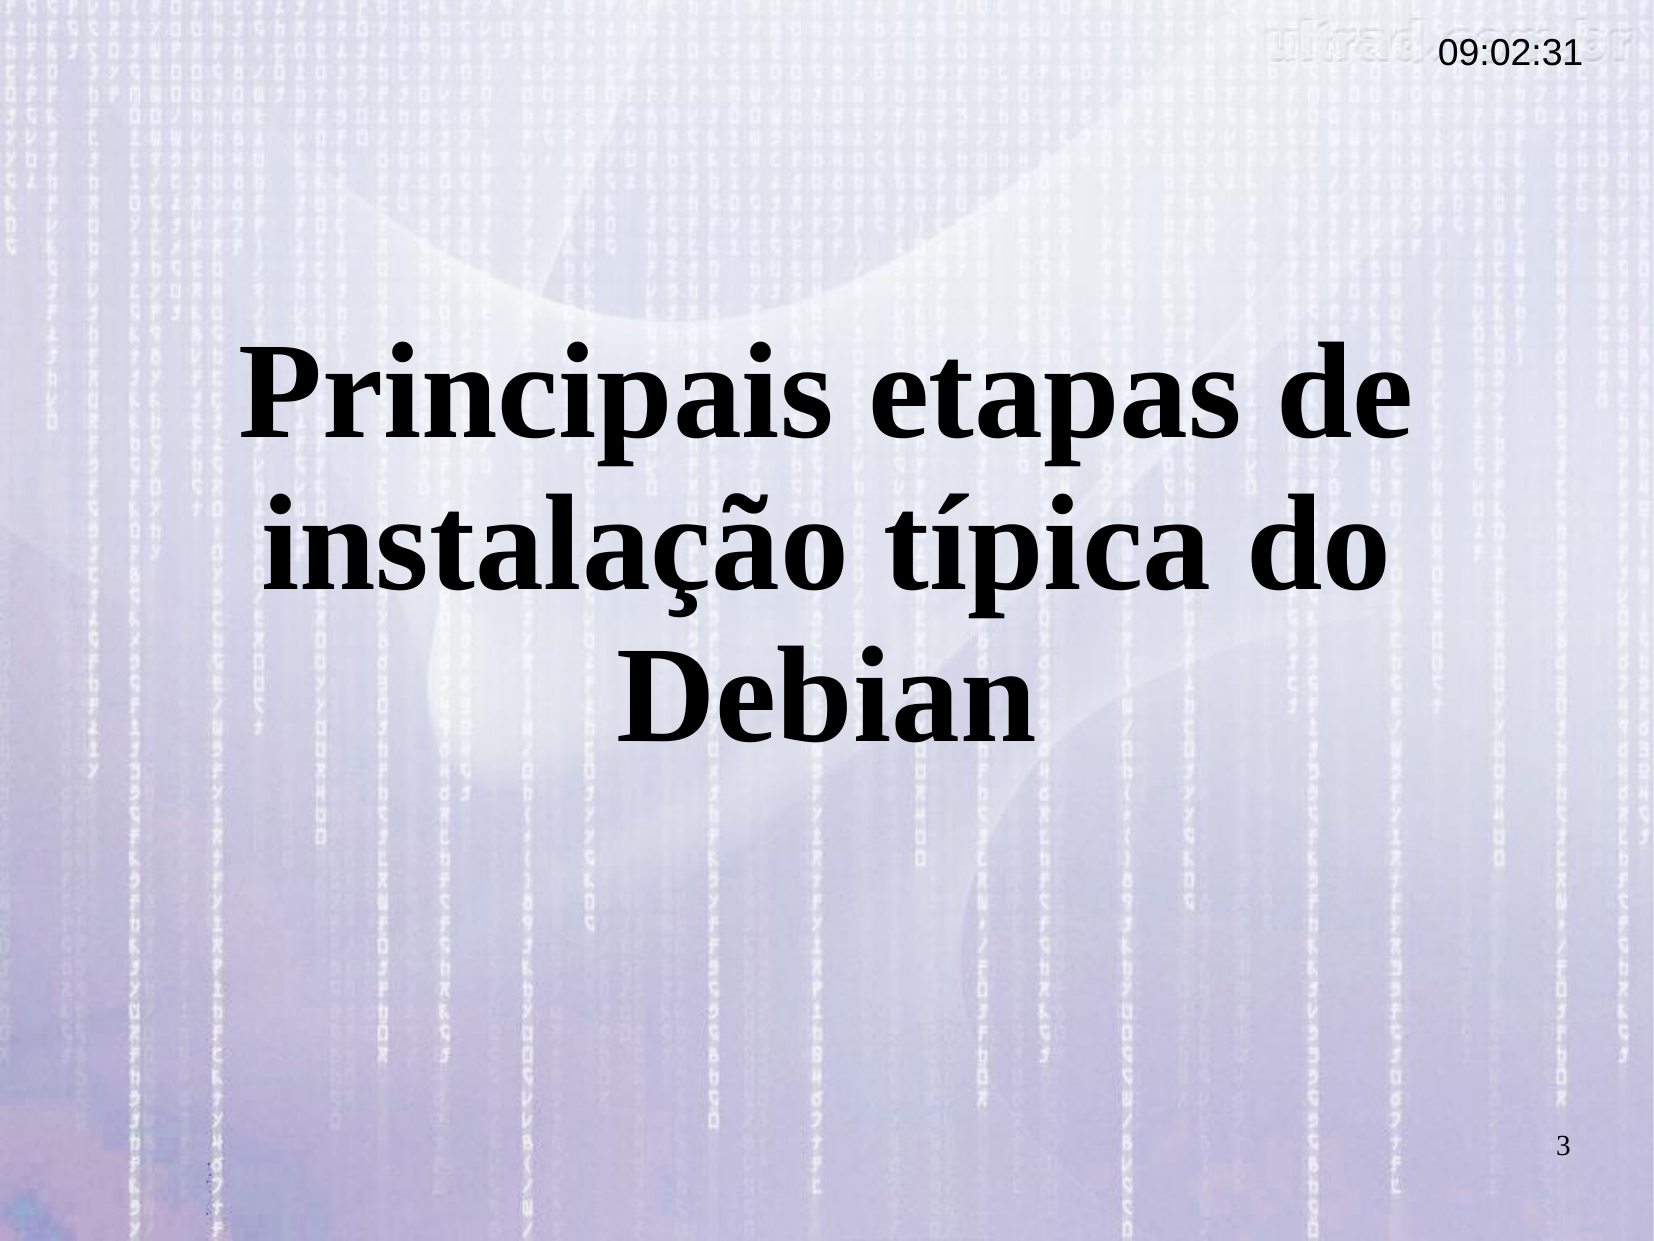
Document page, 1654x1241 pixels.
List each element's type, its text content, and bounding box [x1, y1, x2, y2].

text_box 22:53:18 [1423, 23, 1631, 94]
picture [0, 0, 1654, 1241]
text_box Principais etapas de instalação típica do Debian [29, 307, 1625, 860]
